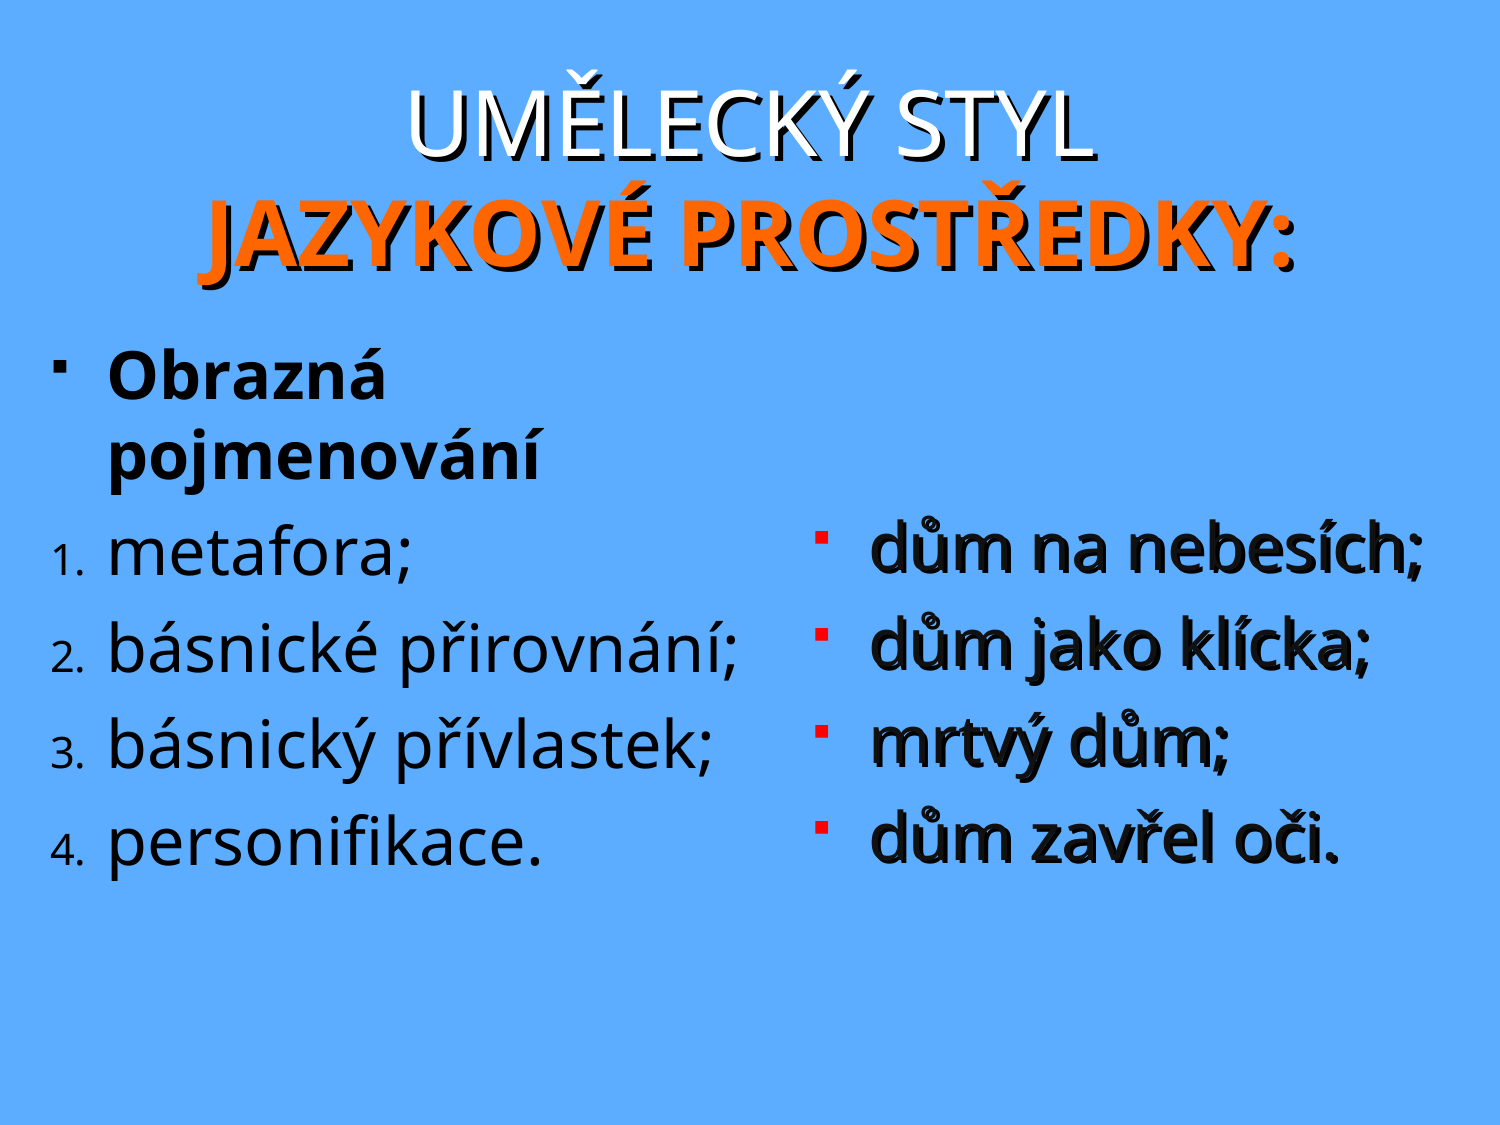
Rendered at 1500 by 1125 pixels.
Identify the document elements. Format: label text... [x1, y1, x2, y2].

title UMĚLECKÝ STYL JAZYKOVÉ PROSTŘEDKY: [75, 57, 1426, 293]
list dům na nebesích; dům jako klícka; mrtvý dům; dům zavřel oči. [796, 324, 1500, 1001]
list Obrazná pojmenování metafora; básnické přirovnání; básnický přívlastek; personifikace. [35, 324, 796, 1001]
